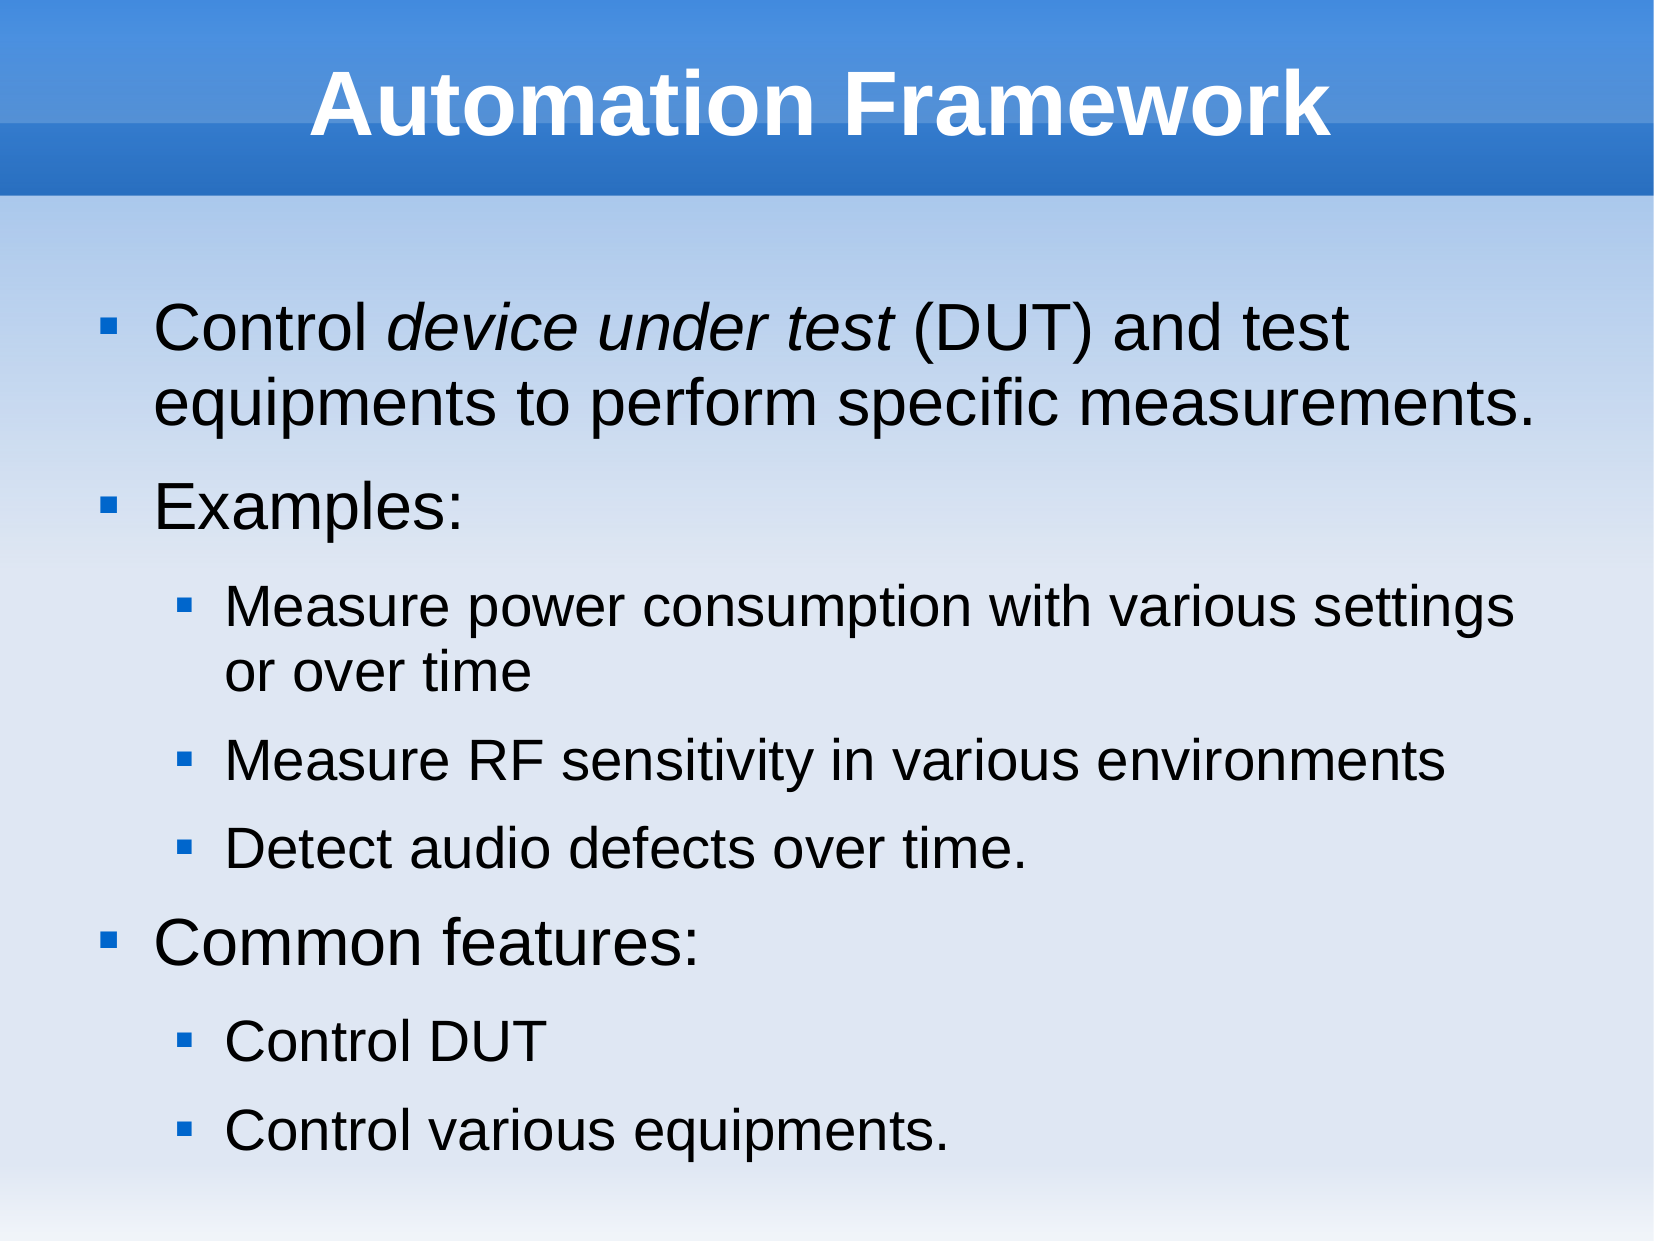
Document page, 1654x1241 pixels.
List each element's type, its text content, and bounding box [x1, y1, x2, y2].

list Control device under test (DUT) and test equipments to perform specific measurements. Examples: Measure power consumption with various settings or over time Measure RF sensitivity in various environments Detect audio defects over time. Common features: Control DUT Control various equipments. [82, 290, 1571, 1162]
picture [0, 0, 1654, 1241]
title Automation Framework [76, 0, 1565, 208]
